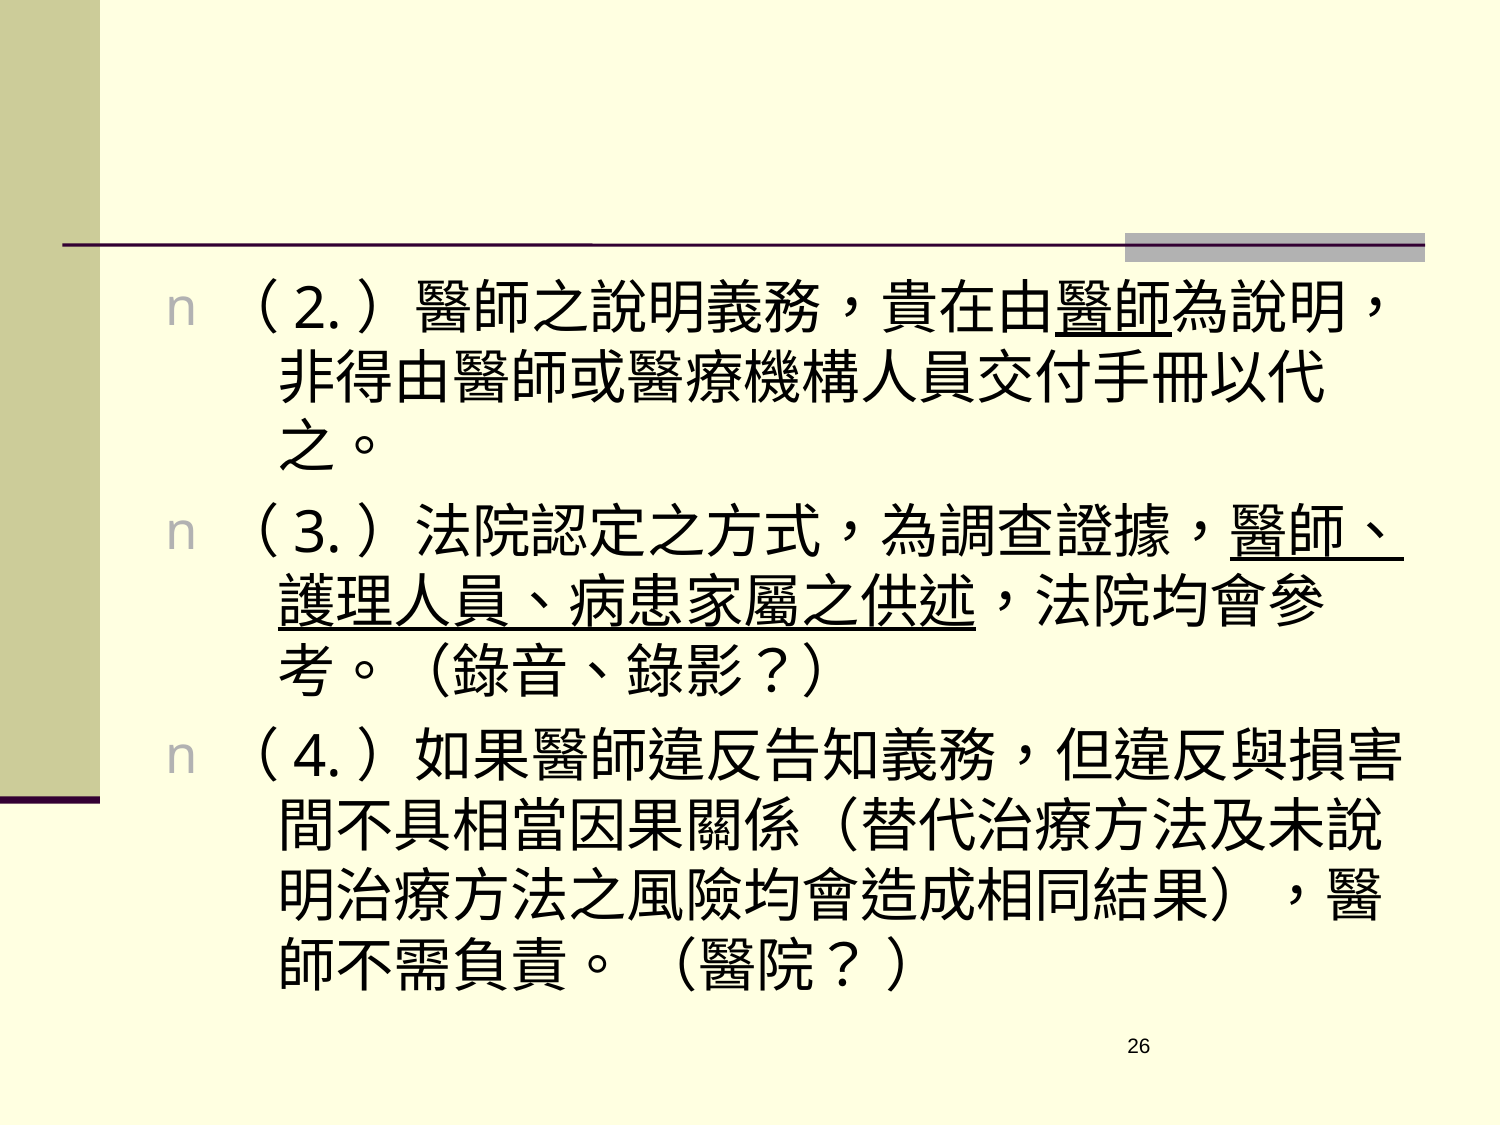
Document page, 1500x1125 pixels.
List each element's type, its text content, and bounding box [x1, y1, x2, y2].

text_box [1112, 1025, 1426, 1101]
list （2.）醫師之說明義務，貴在由醫師為說明，非得由醫師或醫療機構人員交付手冊以代之。 （3.）法院認定之方式，為調查證據，醫師、護理人員、病患家屬之供述，法院均會參考。（錄音、錄影？） （4.）如果醫師違反告知義務，但違反與損害間不具相當因果關係（替代治療方法及未說明治療方法之風險均會造成相同結果），醫師不需負責。 （醫院？ ） [150, 262, 1426, 1006]
